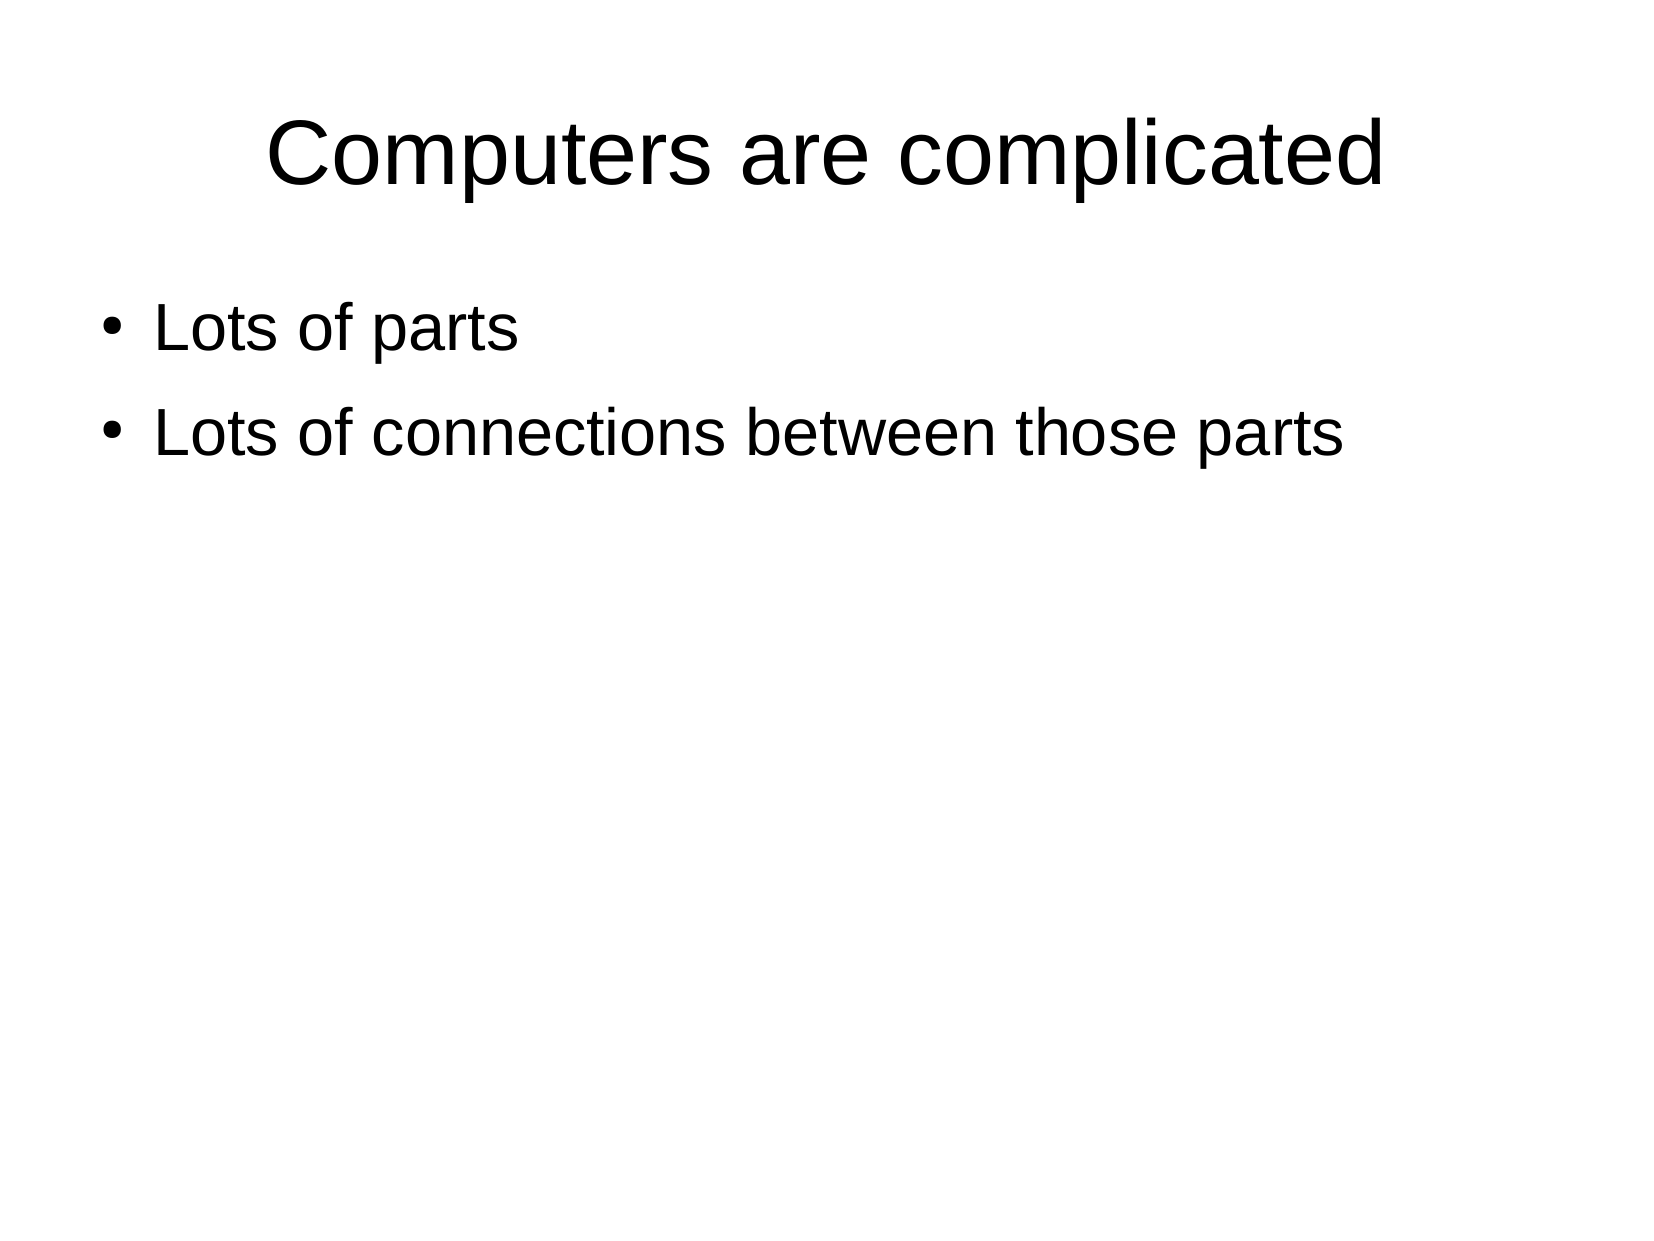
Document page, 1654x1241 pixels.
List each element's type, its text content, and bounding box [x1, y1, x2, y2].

list Lots of parts Lots of connections between those parts [82, 290, 1571, 1109]
title Computers are complicated [82, 49, 1571, 257]
